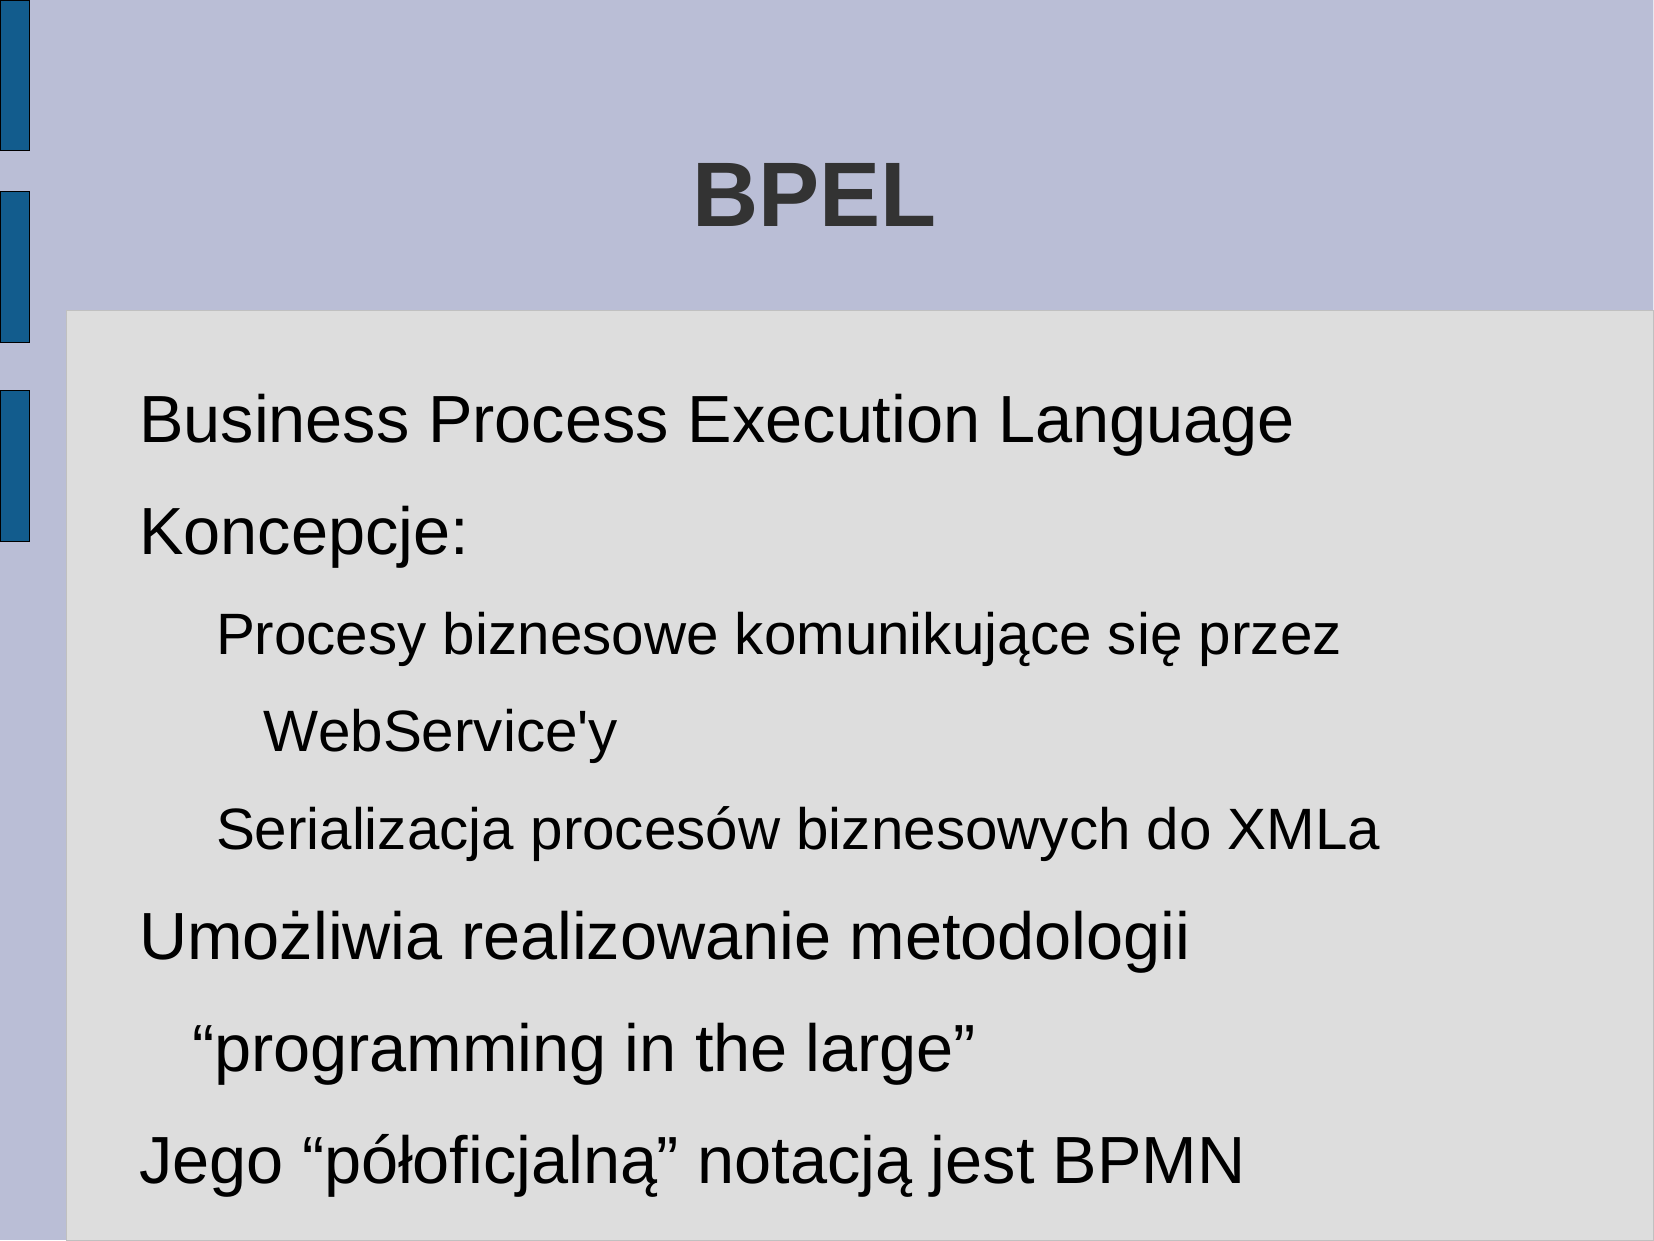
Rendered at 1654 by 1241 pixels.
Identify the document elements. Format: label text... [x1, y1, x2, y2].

list Business Process Execution Language Koncepcje: Procesy biznesowe komunikujące się przez WebService'y Serializacja procesów biznesowych do XMLa Umożliwia realizowanie metodologii “programming in the large” Jego “półoficjalną” notacją jest BPMN [121, 344, 1534, 1160]
title BPEL [121, 91, 1534, 299]
